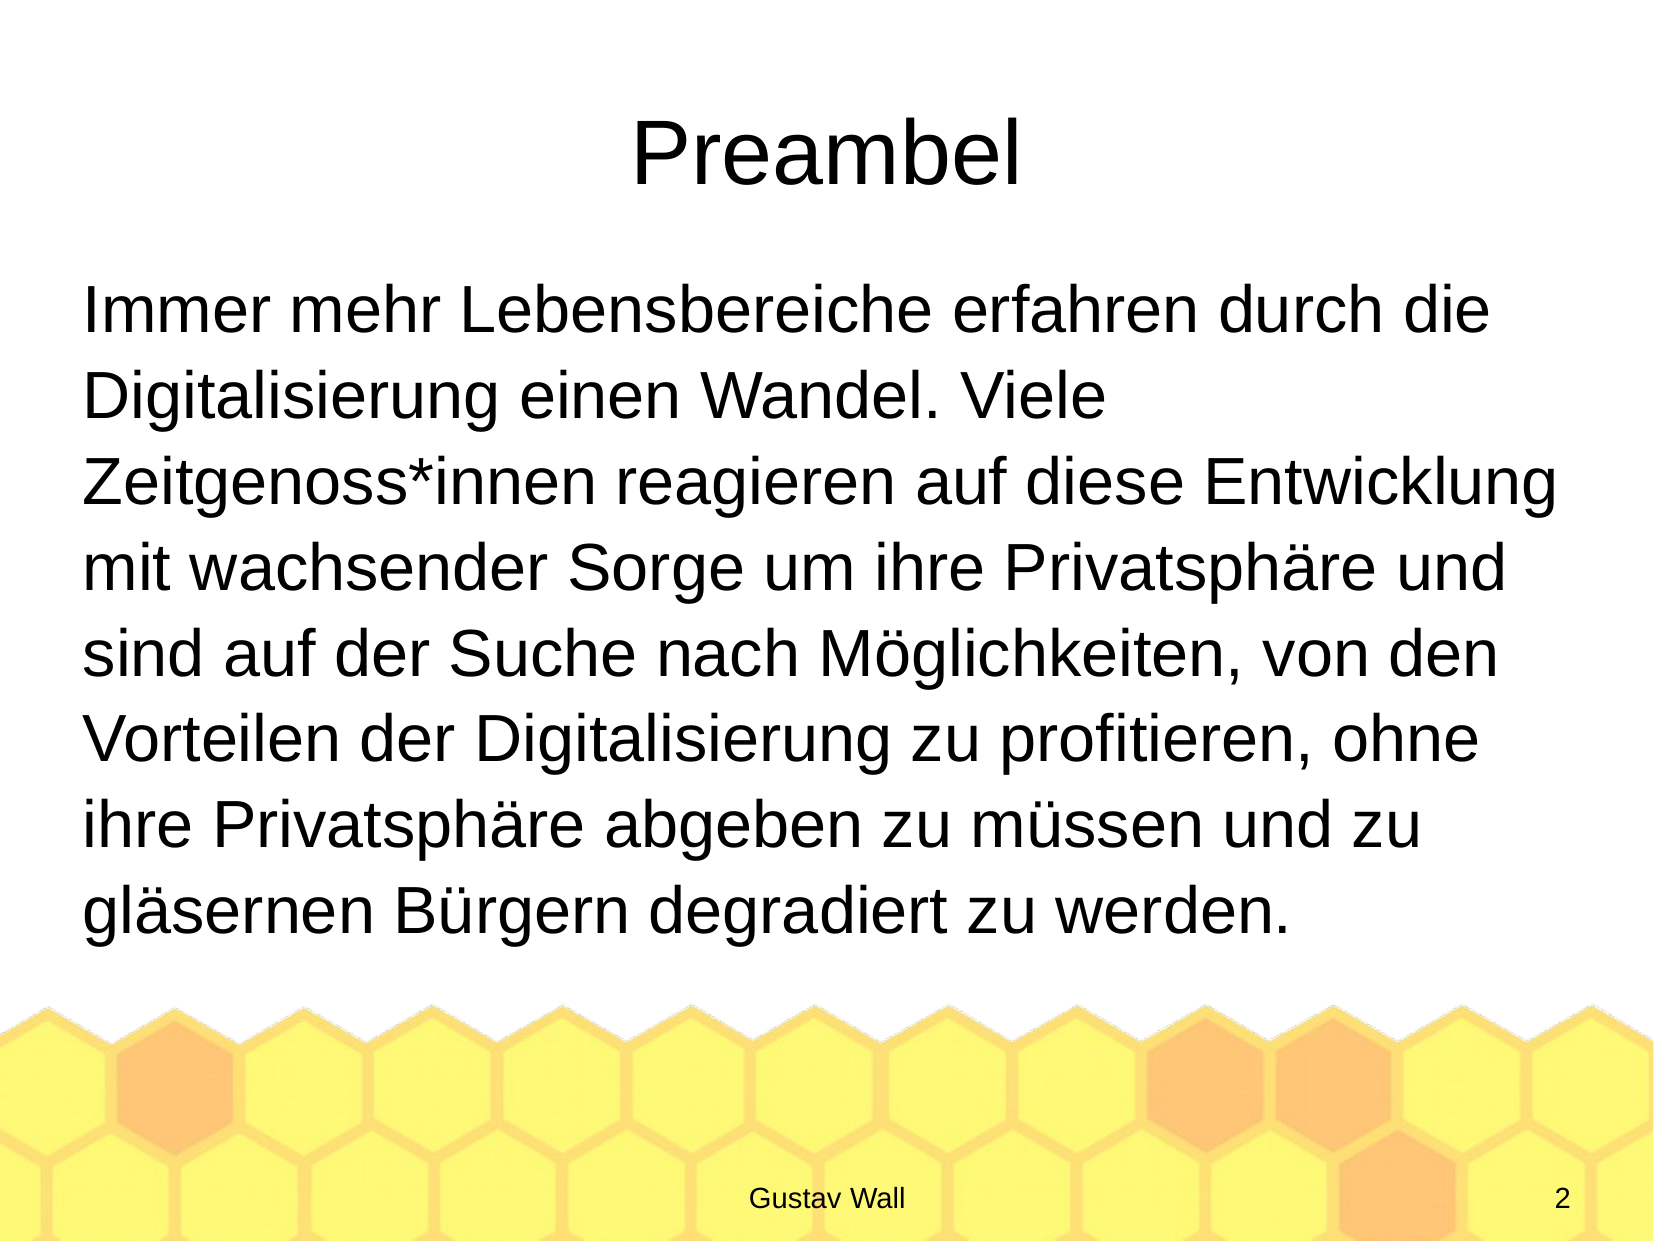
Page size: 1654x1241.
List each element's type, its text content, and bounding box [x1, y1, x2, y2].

picture [0, 1001, 1654, 1241]
title Preambel [82, 49, 1571, 257]
list Immer mehr Lebensbereiche erfahren durch die Digitalisierung einen Wandel. Viele Zeitgenoss*innen reagieren auf diese Entwicklung mit wachsender Sorge um ihre Privatsphäre und sind auf der Suche nach Möglichkeiten, von den Vorteilen der Digitalisierung zu profitieren, ohne ihre Privatsphäre abgeben zu müssen und zu gläsernen Bürgern degradiert zu werden. [82, 260, 1571, 980]
